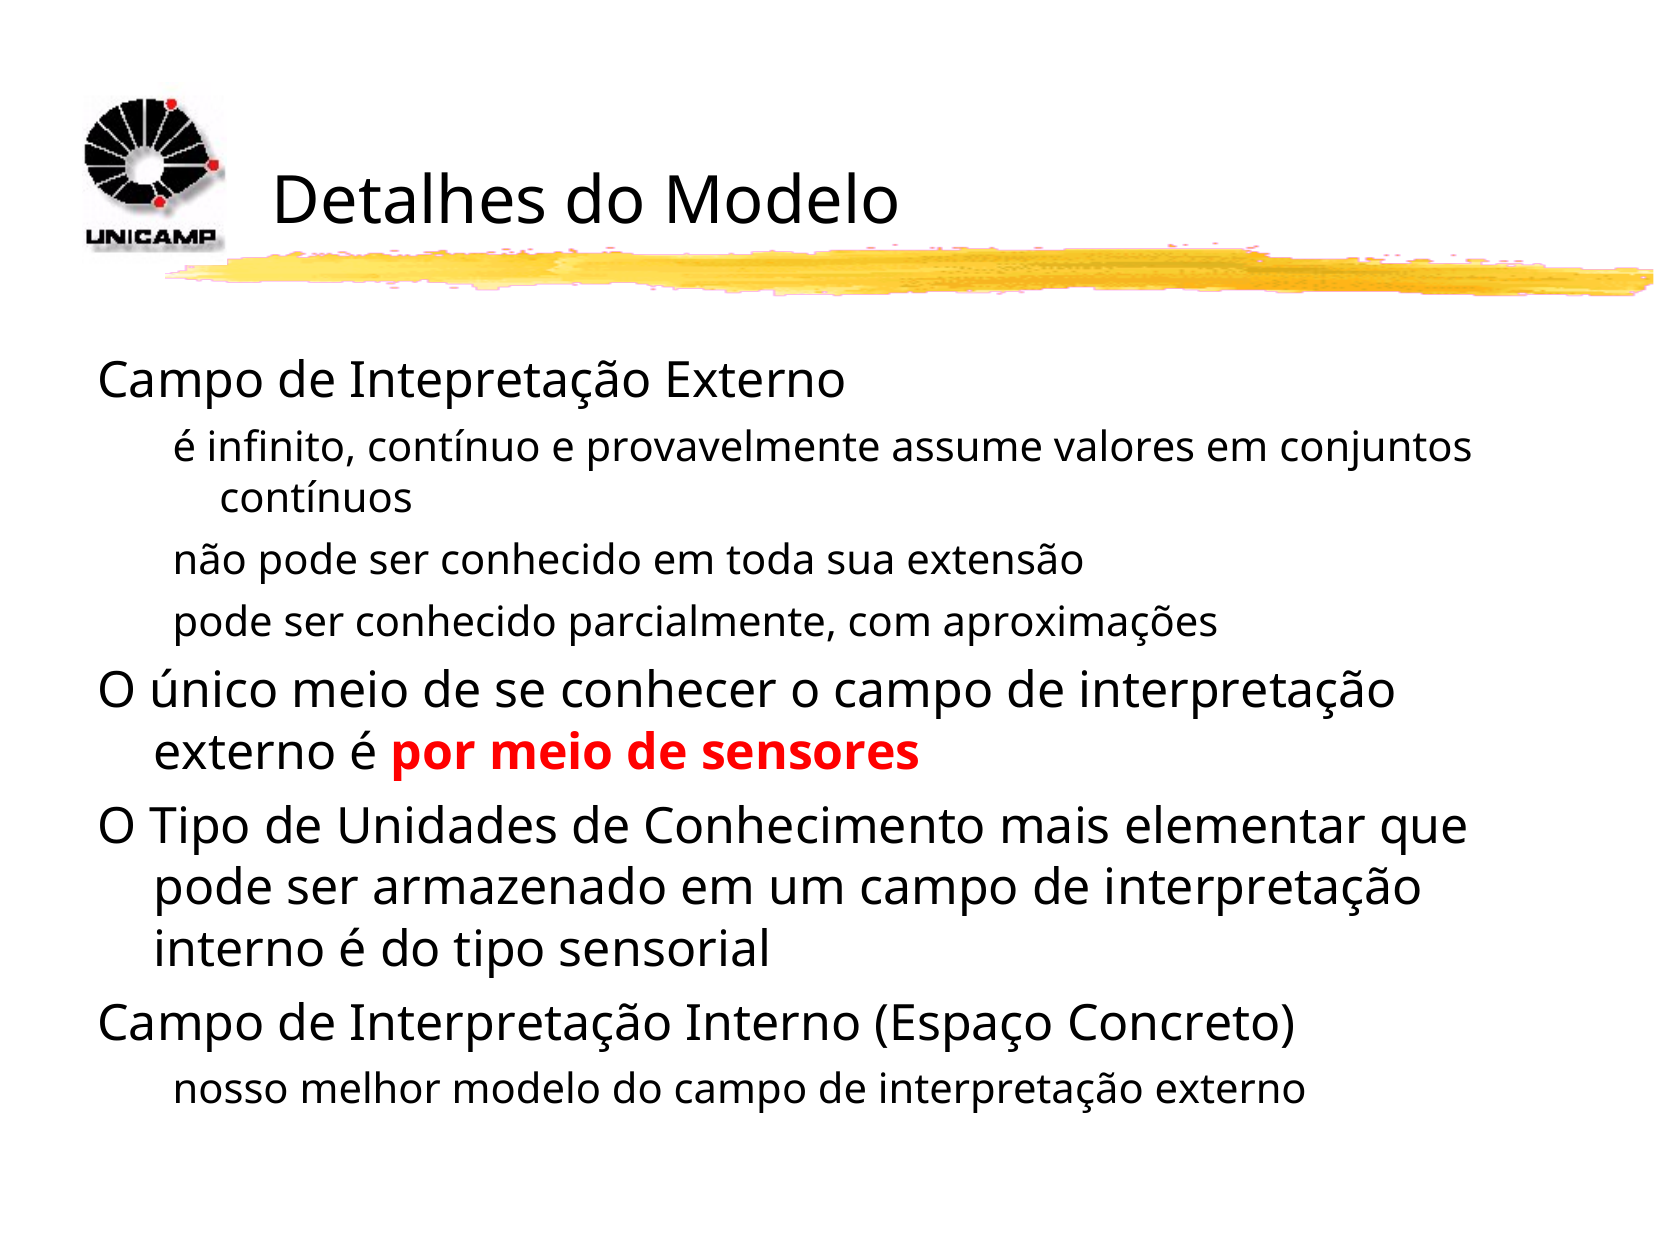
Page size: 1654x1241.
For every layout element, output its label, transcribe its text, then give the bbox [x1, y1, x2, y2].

list Campo de Intepretação Externo é infinito, contínuo e provavelmente assume valores em conjuntos contínuos não pode ser conhecido em toda sua extensão pode ser conhecido parcialmente, com aproximações O único meio de se conhecer o campo de interpretação externo é por meio de sensores O Tipo de Unidades de Conhecimento mais elementar que pode ser armazenado em um campo de interpretação interno é do tipo sensorial Campo de Interpretação Interno (Espaço Concreto) nosso melhor modelo do campo de interpretação externo [82, 340, 1562, 1110]
title Detalhes do Modelo [257, 41, 1580, 248]
picture [82, 82, 1654, 308]
